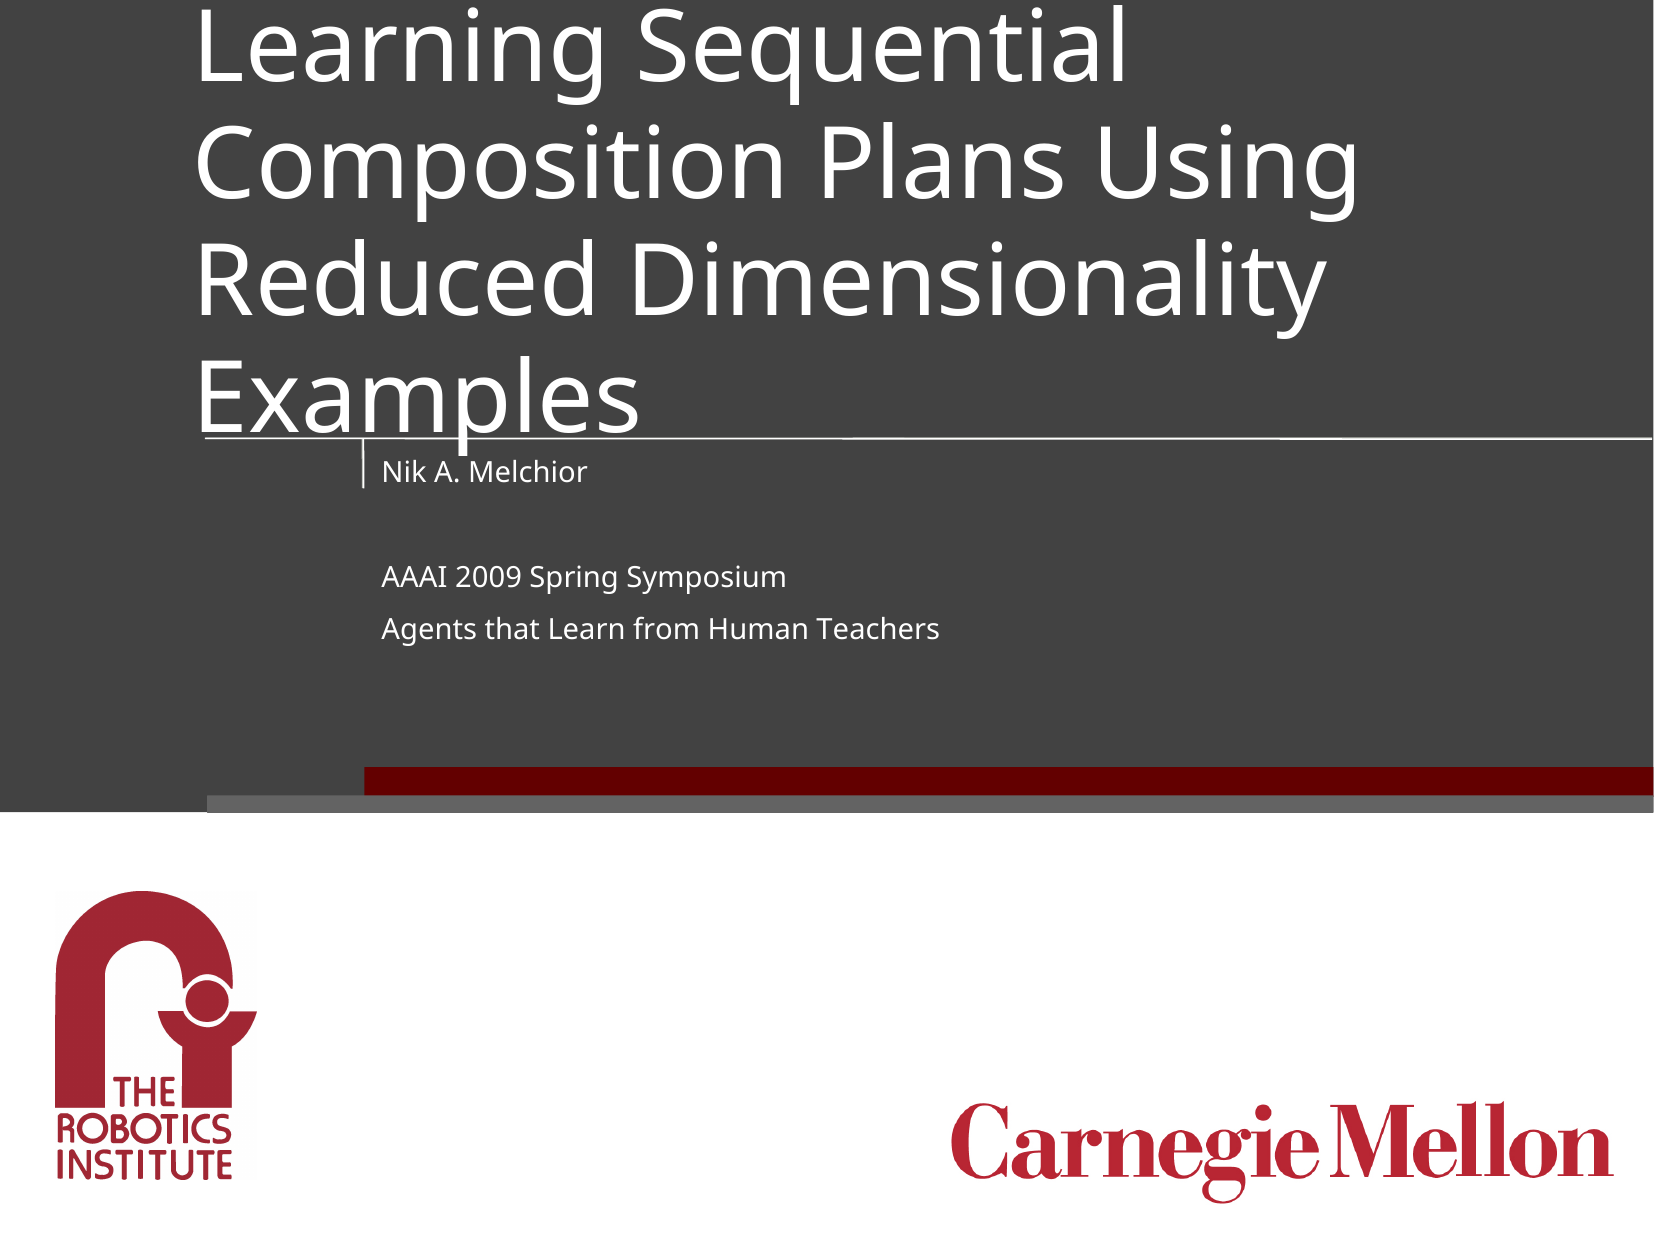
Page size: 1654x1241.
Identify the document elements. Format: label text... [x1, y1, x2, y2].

list Nik A. Melchior AAAI 2009 Spring Symposium Agents that Learn from Human Teachers [381, 451, 1016, 628]
picture [945, 1093, 1617, 1206]
picture [55, 891, 257, 1180]
title Learning Sequential Composition Plans Using Reduced Dimensionality Examples [192, 13, 1582, 430]
